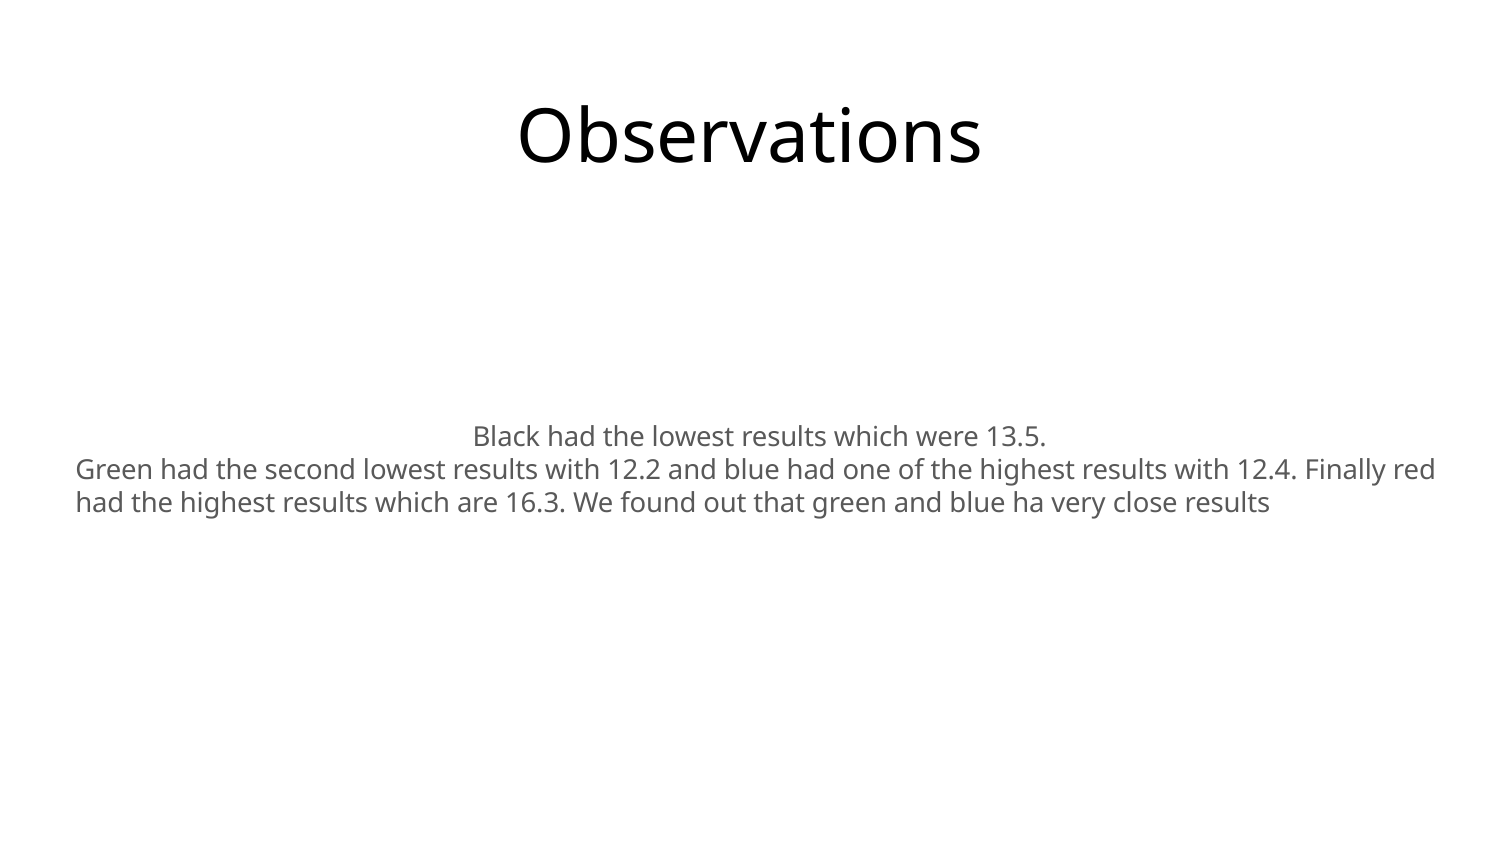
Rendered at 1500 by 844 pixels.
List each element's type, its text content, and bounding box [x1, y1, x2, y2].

title Observations [51, 70, 1449, 283]
subtitle Black had the lowest results which were 13.5. Green had the second lowest results with 12.2 and blue had one of the highest results with 12.4. Finally red had the highest results which are 16.3. We found out that green and blue ha very close results [60, 404, 1459, 535]
